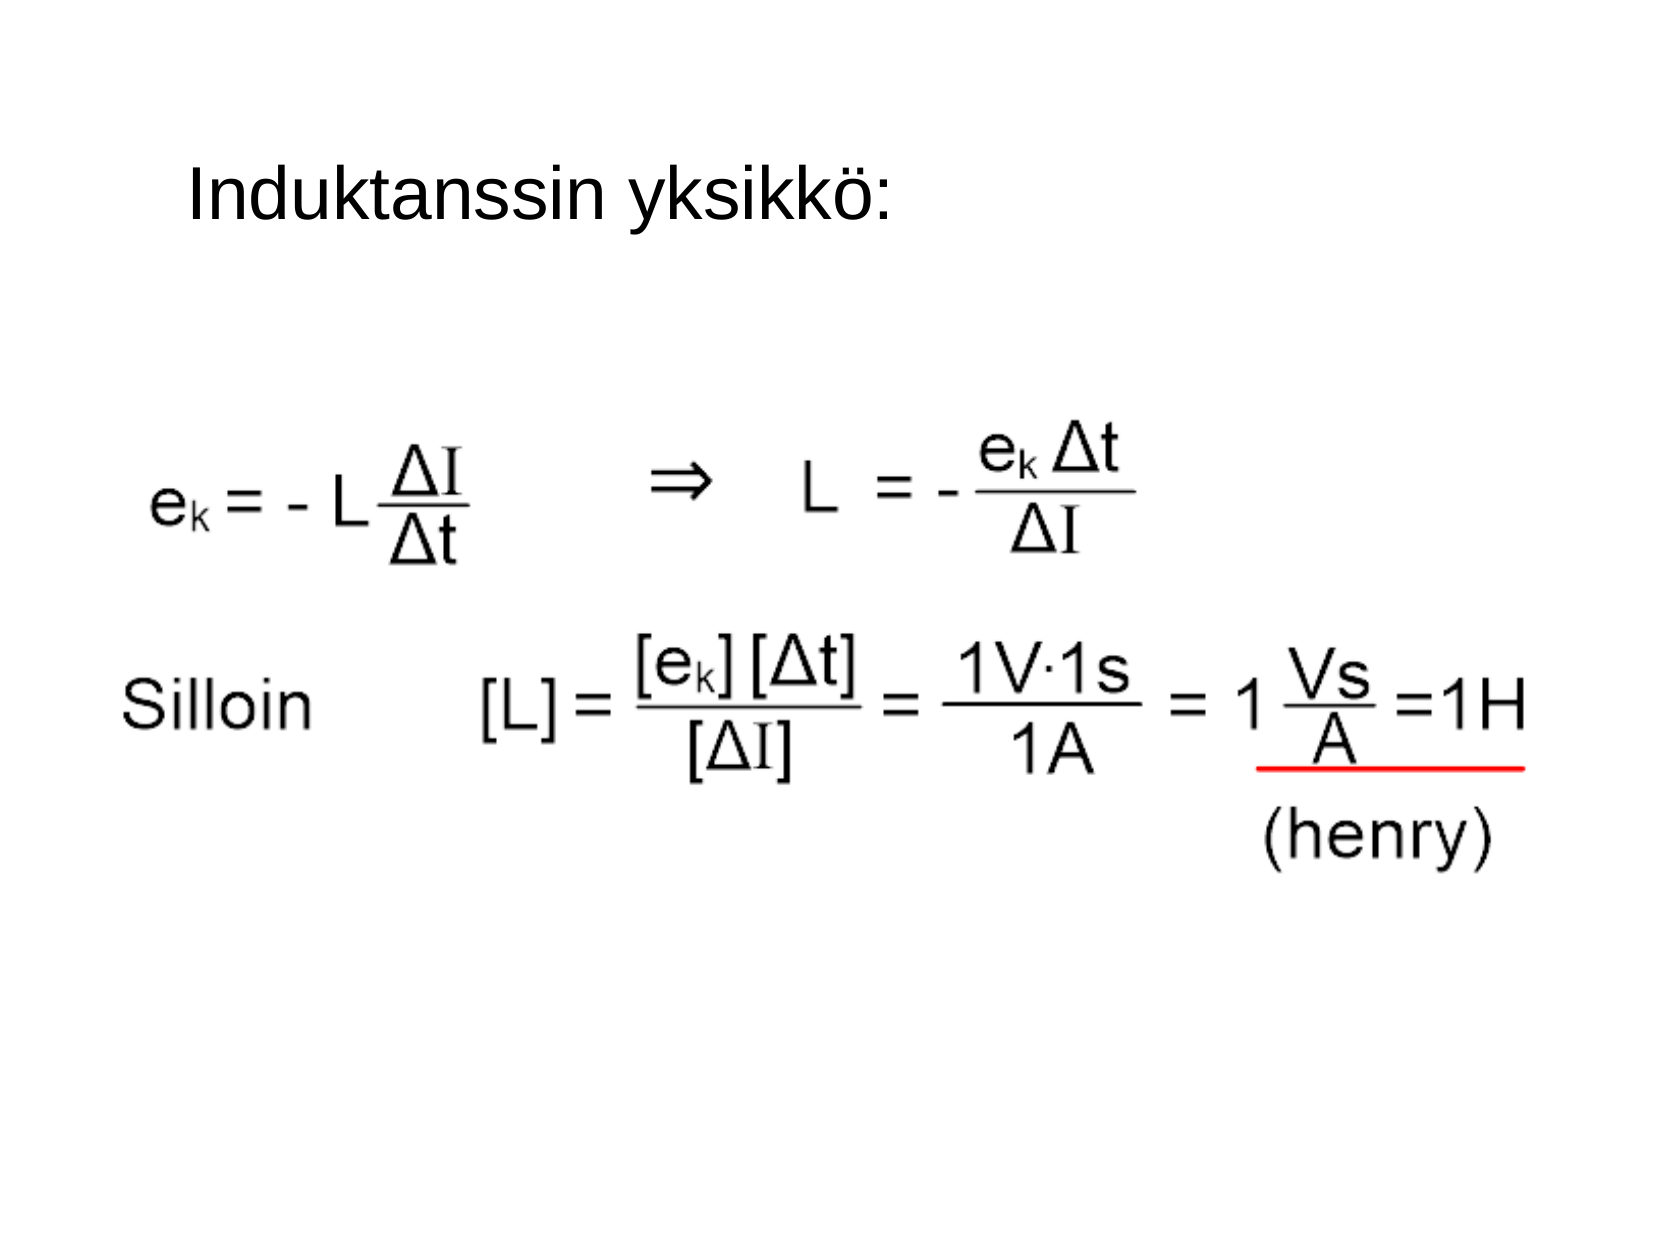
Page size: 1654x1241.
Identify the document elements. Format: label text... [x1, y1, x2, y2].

text_box Induktanssin yksikkö: [171, 143, 1453, 243]
picture [53, 334, 1568, 913]
